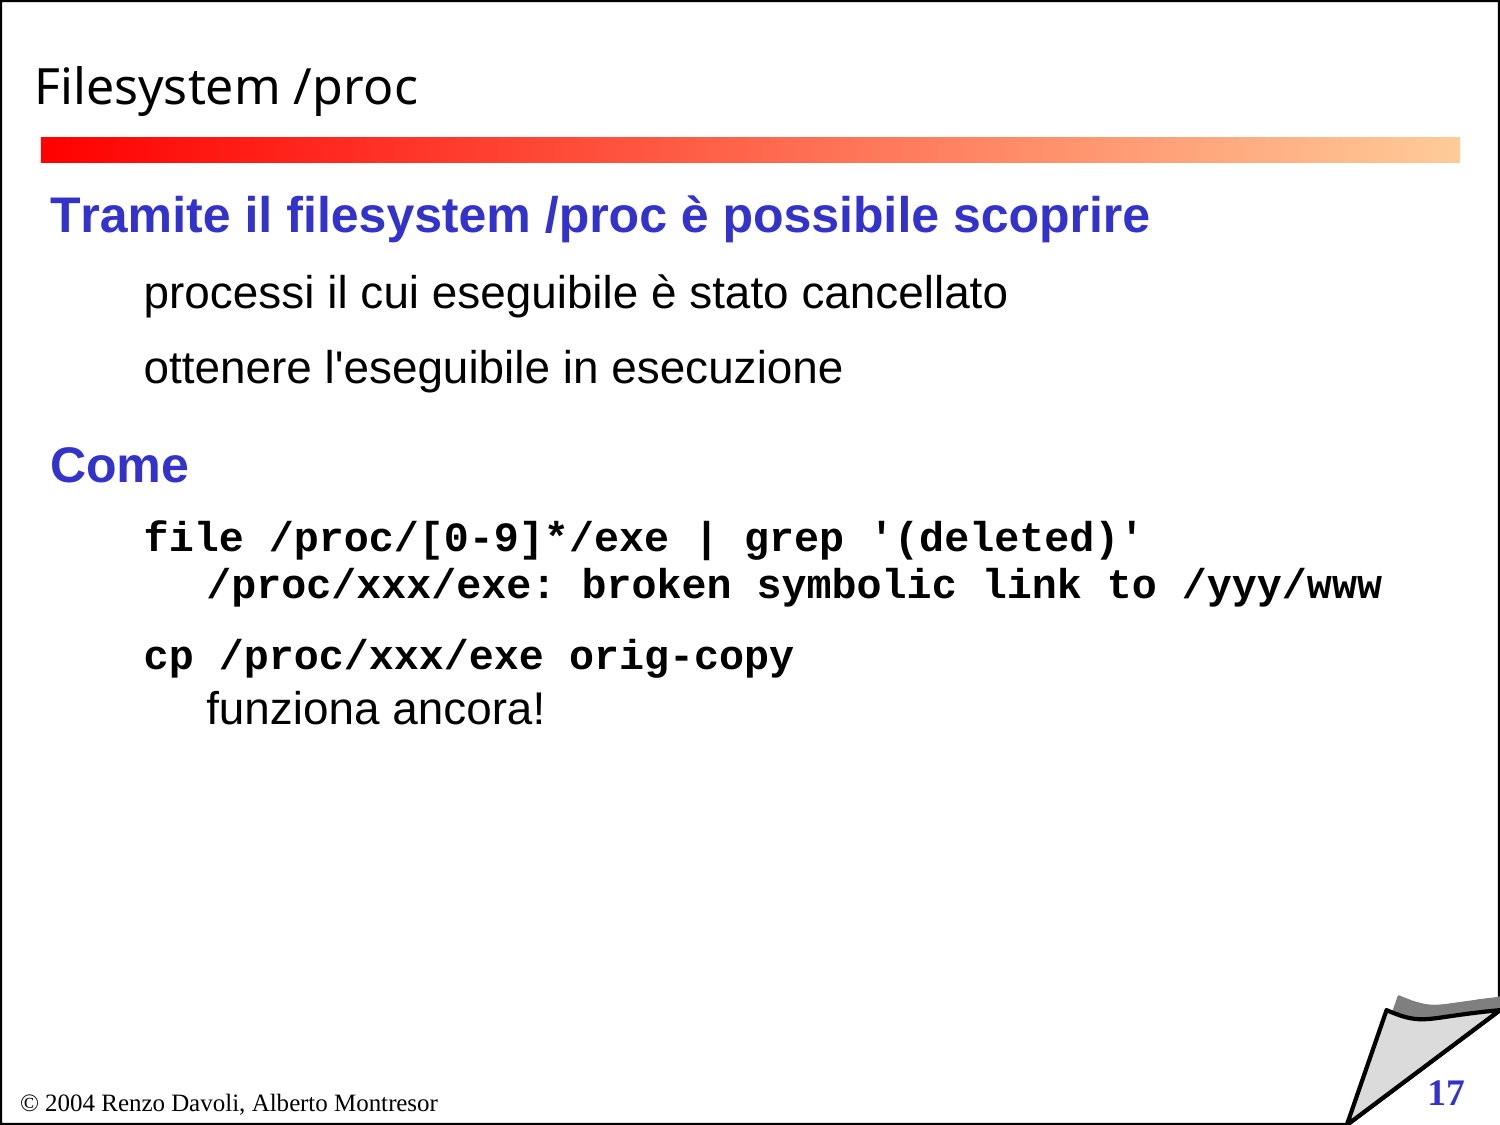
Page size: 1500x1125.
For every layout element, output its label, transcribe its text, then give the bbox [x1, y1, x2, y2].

list Tramite il filesystem /proc è possibile scoprire processi il cui eseguibile è stato cancellato ottenere l'eseguibile in esecuzione Come file /proc/[0-9]*/exe | grep '(deleted)' /proc/xxx/exe: broken symbolic link to /yyy/www cp /proc/xxx/exe orig-copy funziona ancora! [50, 187, 1450, 739]
title Filesystem /proc [34, 44, 1466, 131]
